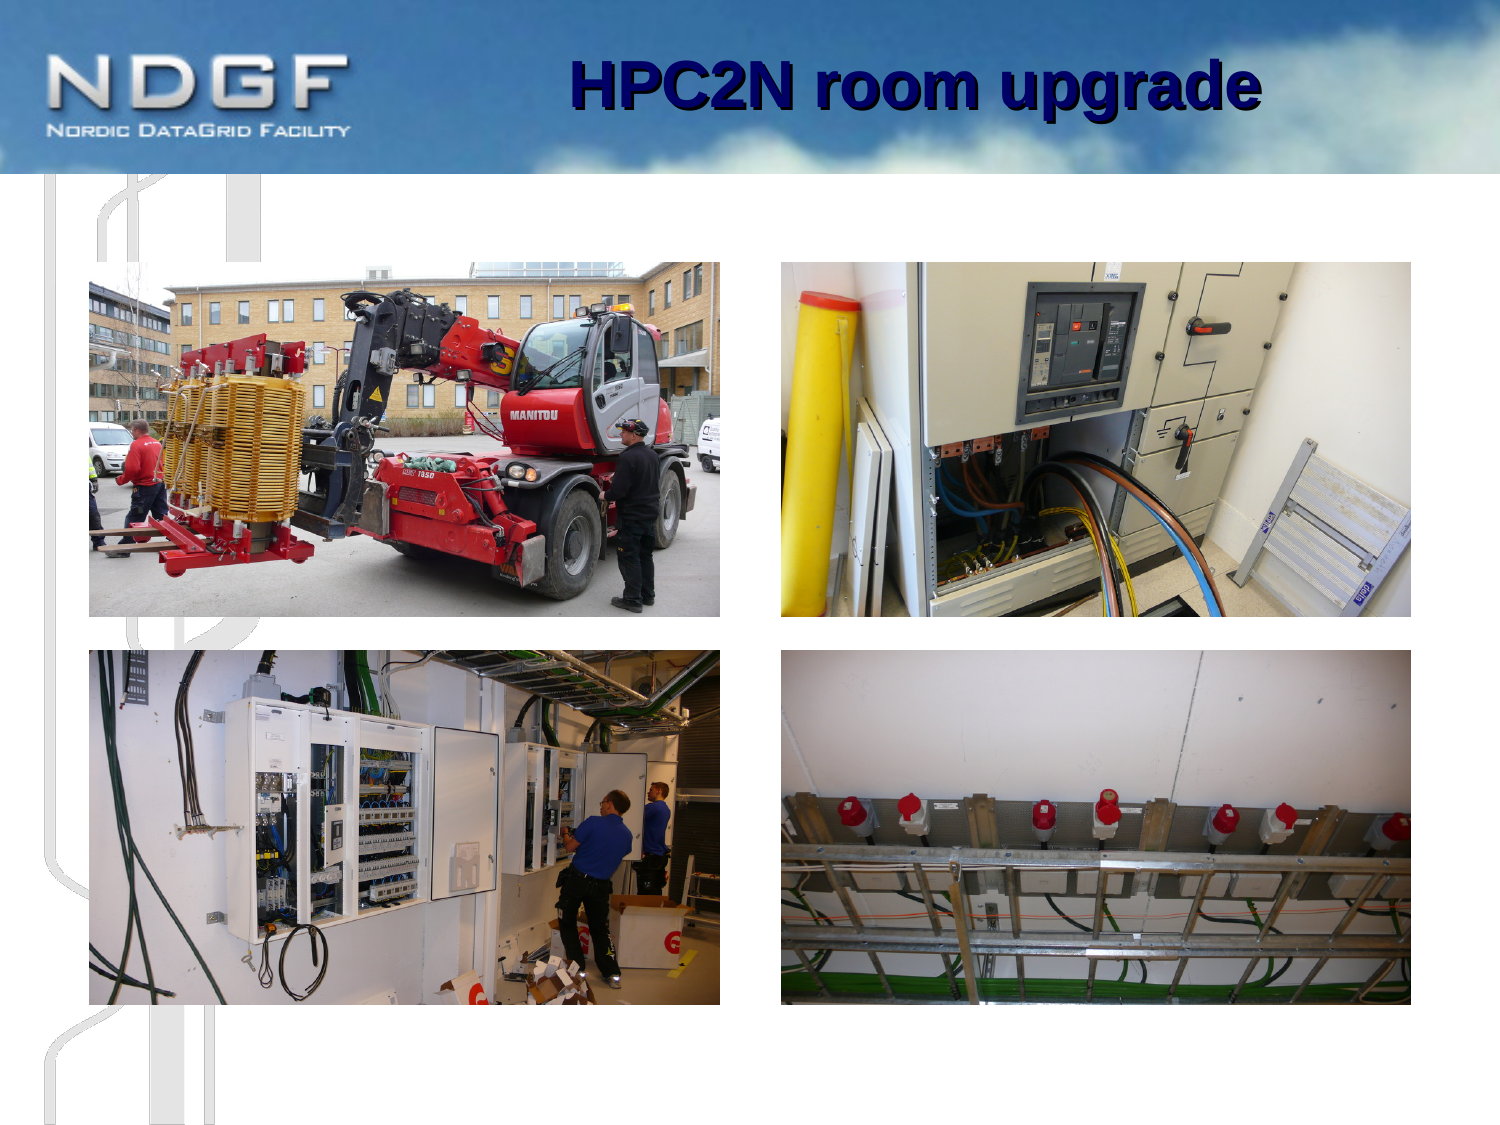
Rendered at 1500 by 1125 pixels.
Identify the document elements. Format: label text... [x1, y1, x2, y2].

title HPC2N room upgrade [372, 0, 1459, 172]
picture [781, 650, 1411, 1005]
picture [0, 0, 1500, 1125]
picture [781, 262, 1411, 617]
